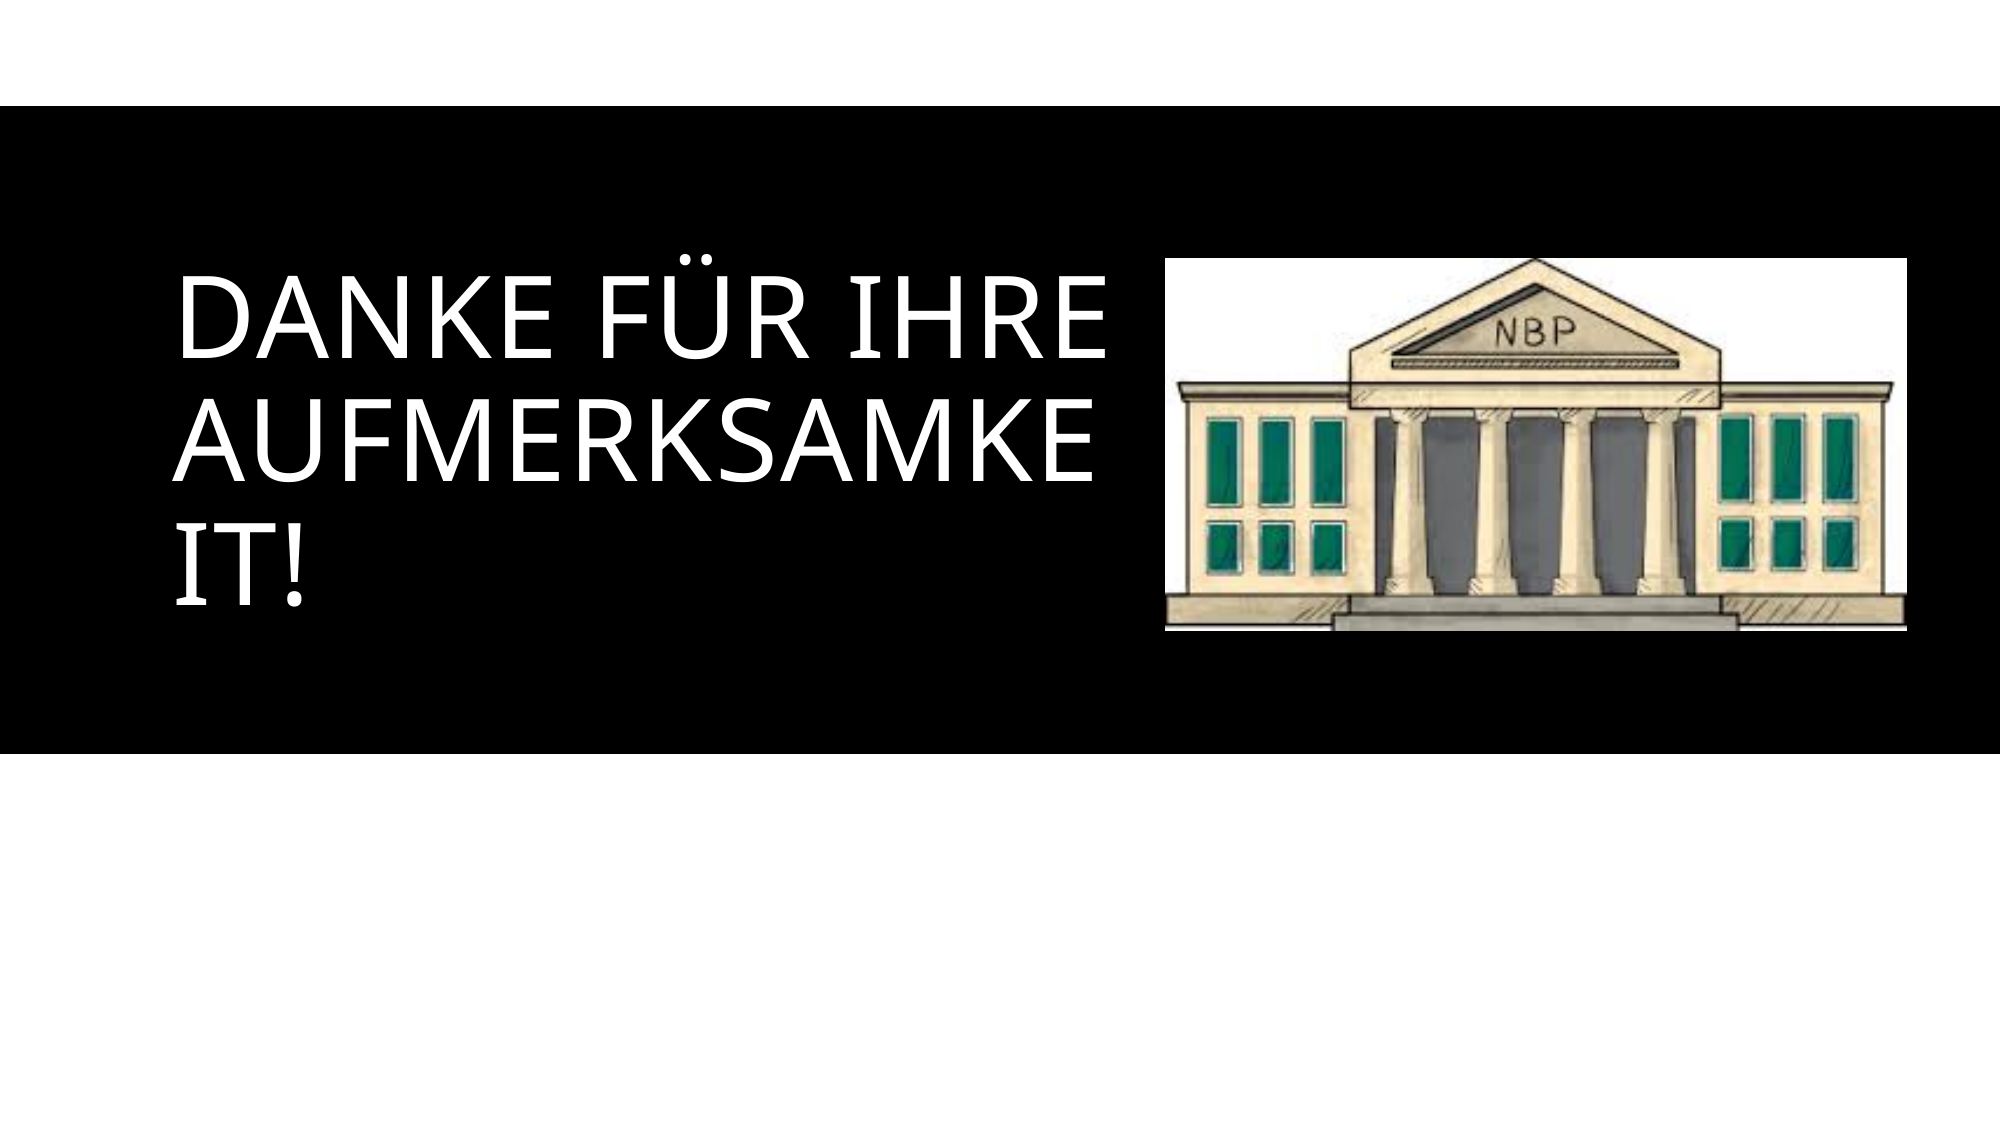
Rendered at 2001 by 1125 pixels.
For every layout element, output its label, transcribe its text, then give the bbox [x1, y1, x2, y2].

title Danke für Ihre Aufmerksamkeit! [157, 203, 1133, 687]
picture [1165, 259, 1907, 631]
text_box [0, 0, 2000, 1125]
